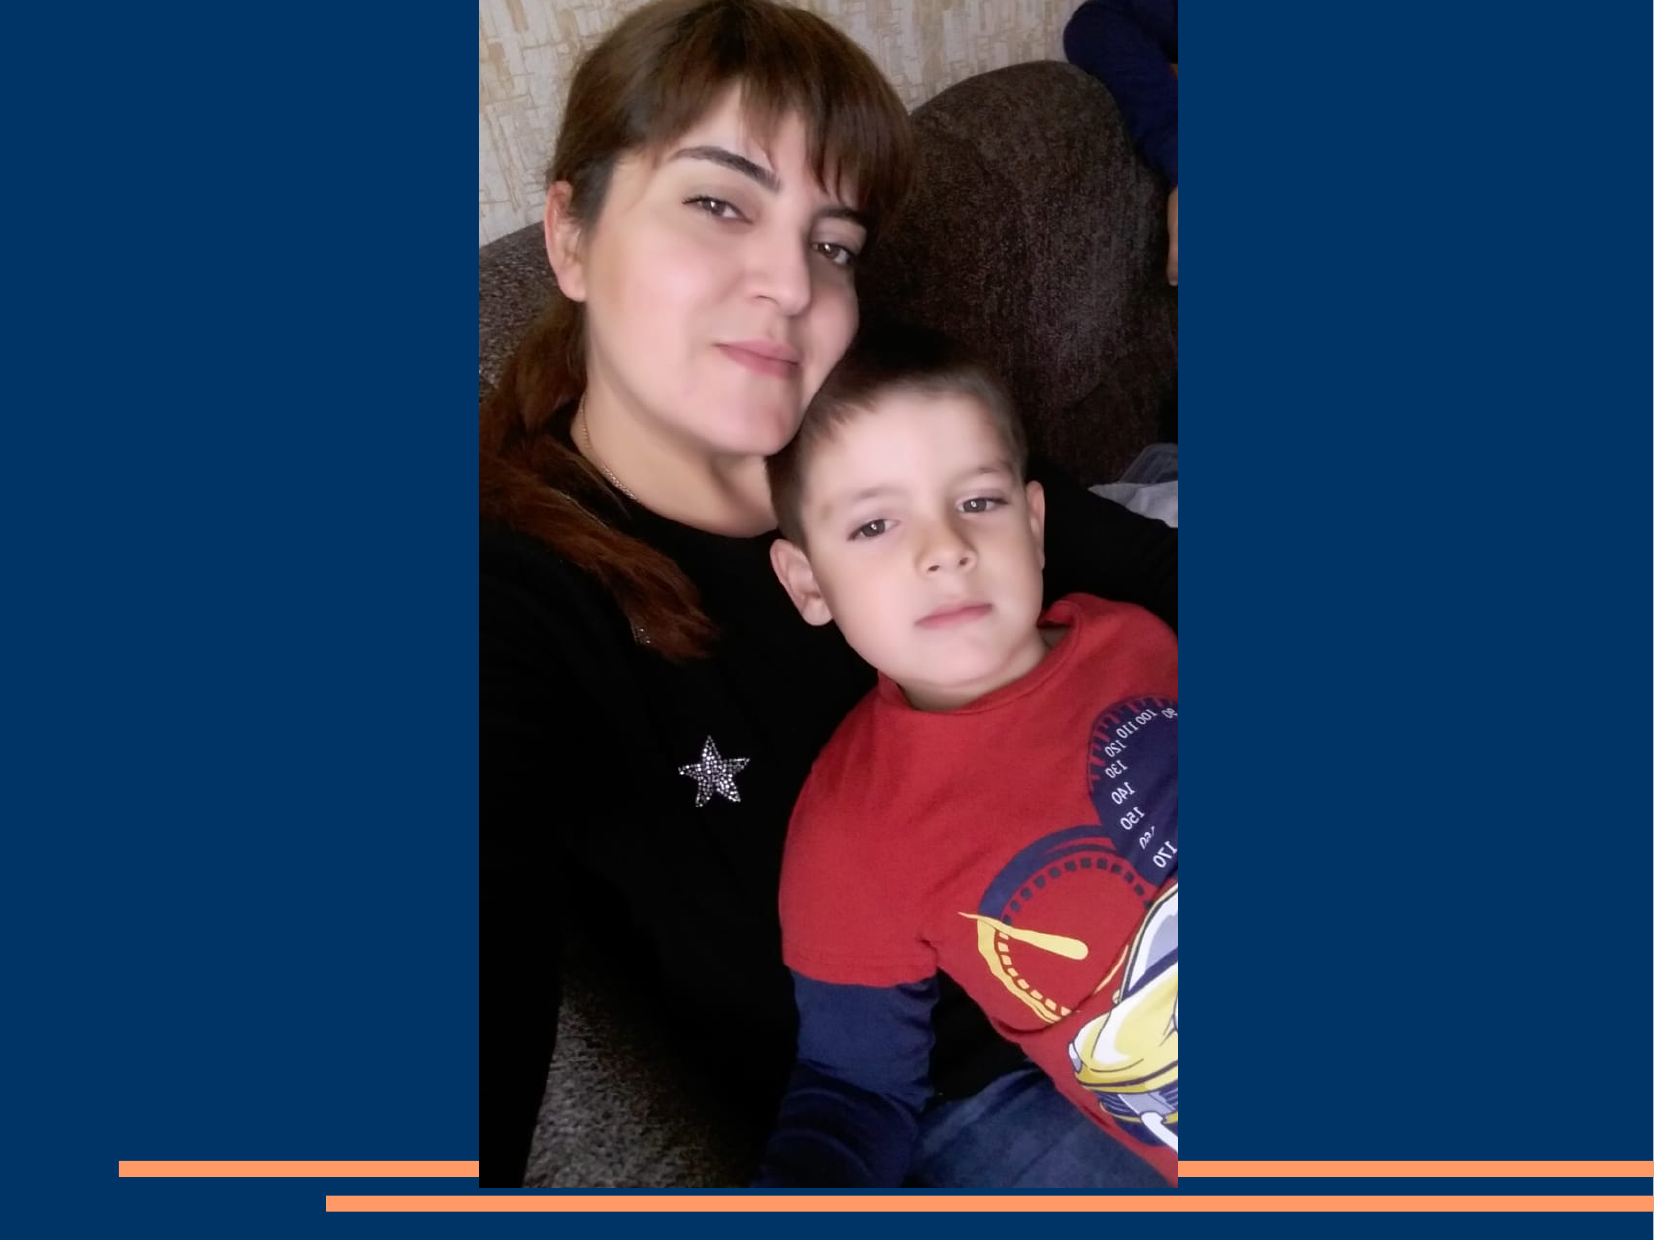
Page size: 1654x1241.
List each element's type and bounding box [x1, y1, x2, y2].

picture [479, 0, 1178, 1188]
